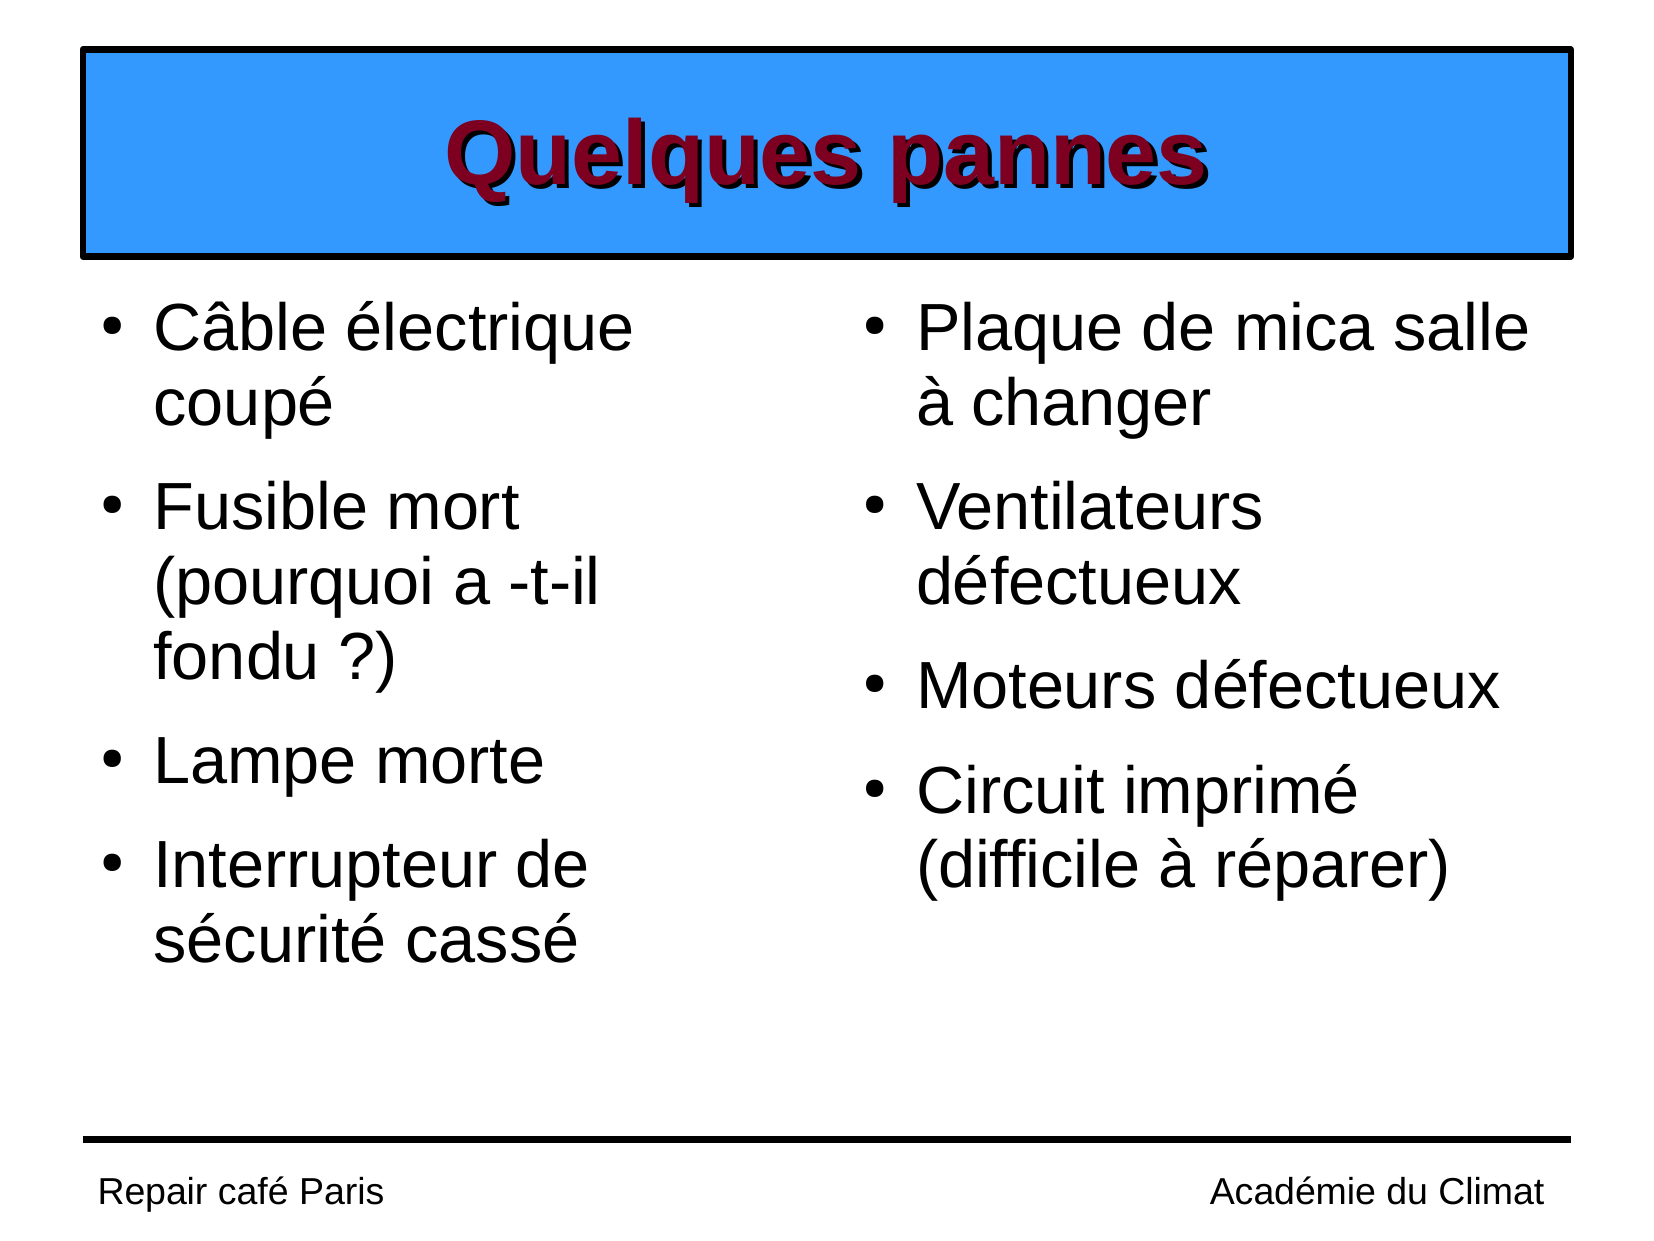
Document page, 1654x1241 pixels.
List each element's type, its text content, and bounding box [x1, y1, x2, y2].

title Quelques pannes [82, 49, 1571, 257]
text_box Repair café Paris Académie du Climat [82, 1163, 1571, 1220]
list Câble électrique coupé Fusible mort (pourquoi a -t-il fondu ?) Lampe morte Interrupteur de sécurité cassé [82, 290, 809, 1010]
list Plaque de mica salle à changer Ventilateurs défectueux Moteurs défectueux Circuit imprimé (difficile à réparer) [845, 290, 1572, 1010]
